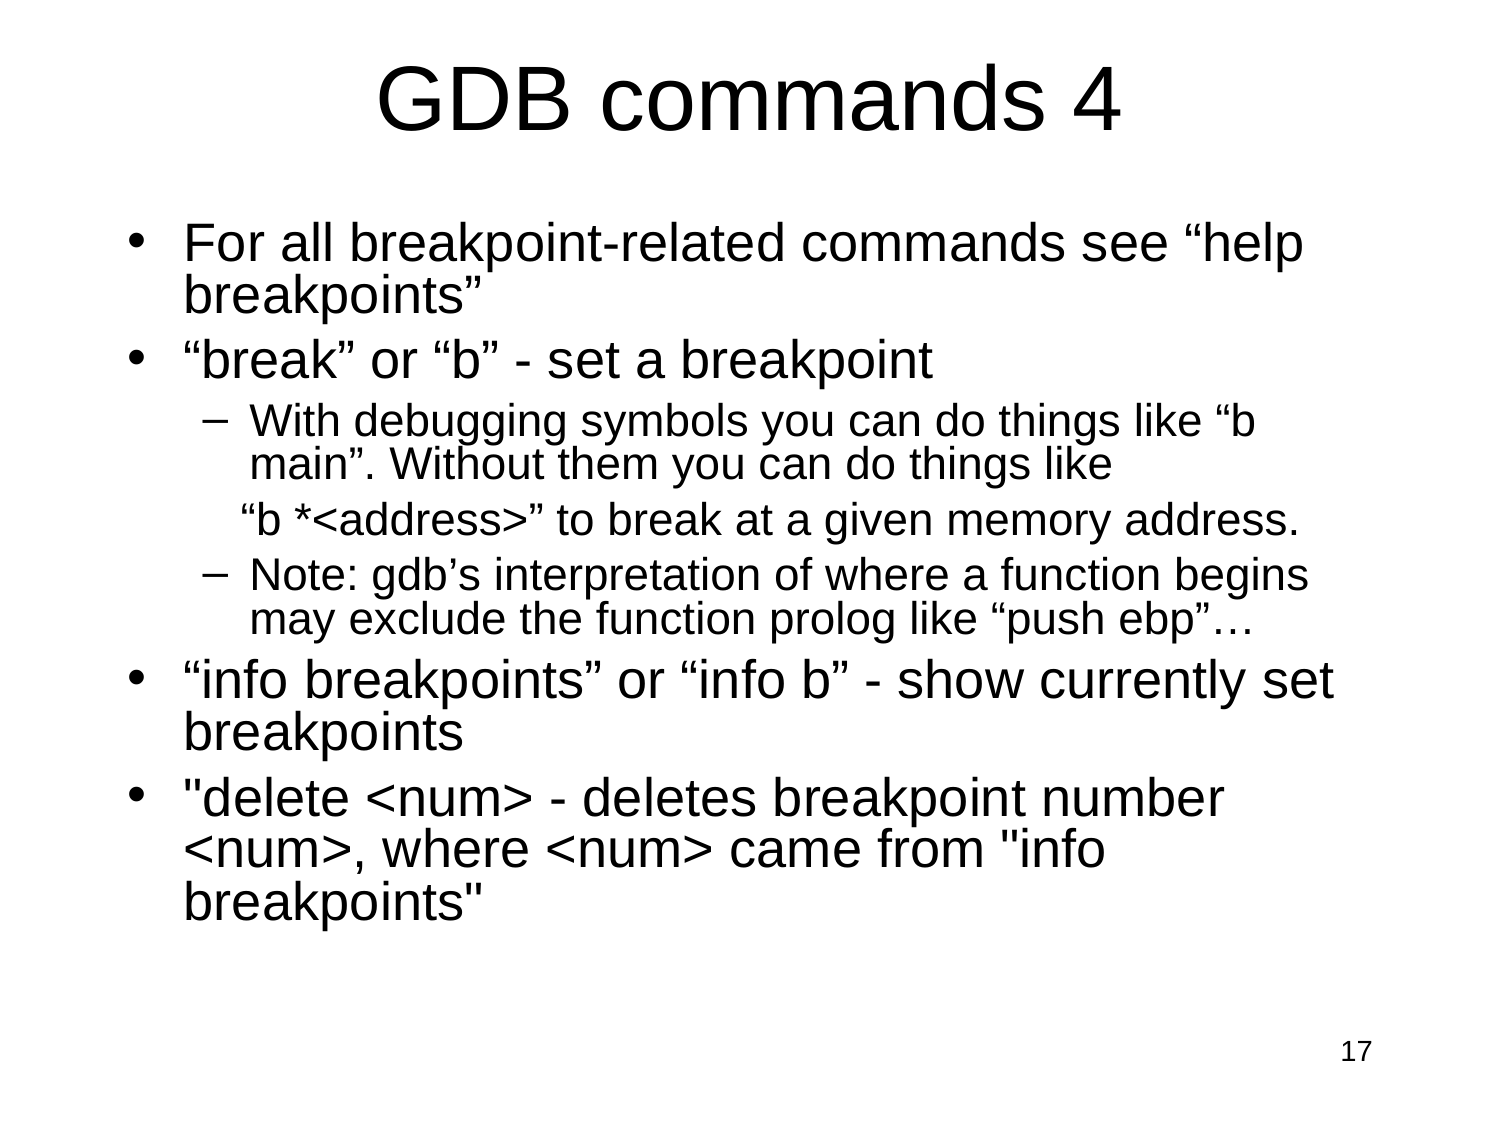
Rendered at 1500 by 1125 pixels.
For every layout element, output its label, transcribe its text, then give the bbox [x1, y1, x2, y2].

list For all breakpoint-related commands see “help breakpoints” “break” or “b” - set a breakpoint With debugging symbols you can do things like “b main”. Without them you can do things like “b *<address>” to break at a given memory address. Note: gdb’s interpretation of where a function begins may exclude the function prolog like “push ebp”… “info breakpoints” or “info b” - show currently set breakpoints "delete <num> - deletes breakpoint number <num>, where <num> came from "info breakpoints" [112, 212, 1388, 1000]
title GDB commands 4 [112, 0, 1388, 188]
text_box <number> [1074, 1025, 1388, 1101]
